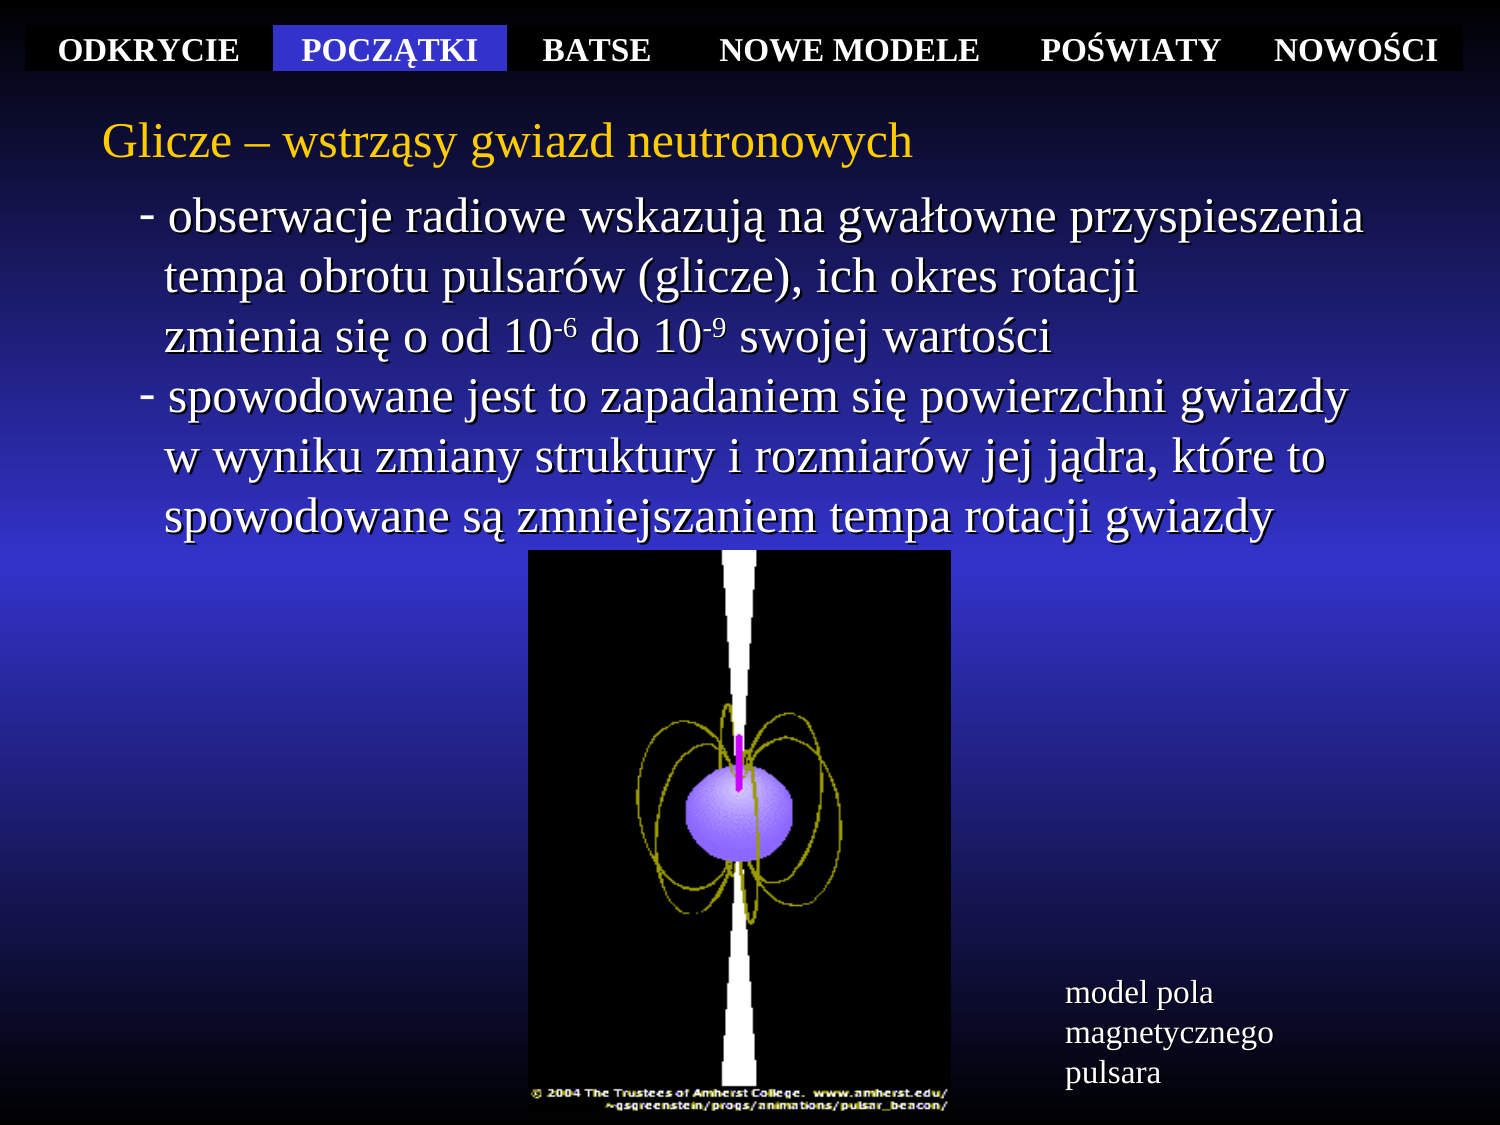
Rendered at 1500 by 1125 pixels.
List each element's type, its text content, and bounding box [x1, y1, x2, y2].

text_box obserwacje radiowe wskazują na gwałtowne przyspieszenia tempa obrotu pulsarów (glicze), ich okres rotacji zmienia się o od 10-6 do 10-9 swojej wartości spowodowane jest to zapadaniem się powierzchni gwiazdy w wyniku zmiany struktury i rozmiarów jej jądra, które to spowodowane są zmniejszaniem tempa rotacji gwiazdy [124, 174, 1380, 551]
table_header NOWOŚCI [1250, 25, 1463, 71]
table_header NOWE MODELE [688, 25, 1013, 71]
text_box model pola magnetycznego pulsara [1050, 962, 1290, 1098]
table_header POCZĄTKI [273, 25, 507, 71]
table_header POŚWIATY [1013, 25, 1250, 71]
text_box Glicze – wstrząsy gwiazd neutronowych [87, 99, 929, 176]
table_header ODKRYCIE [25, 25, 273, 71]
picture [528, 550, 951, 1114]
table_header BATSE [507, 25, 688, 71]
